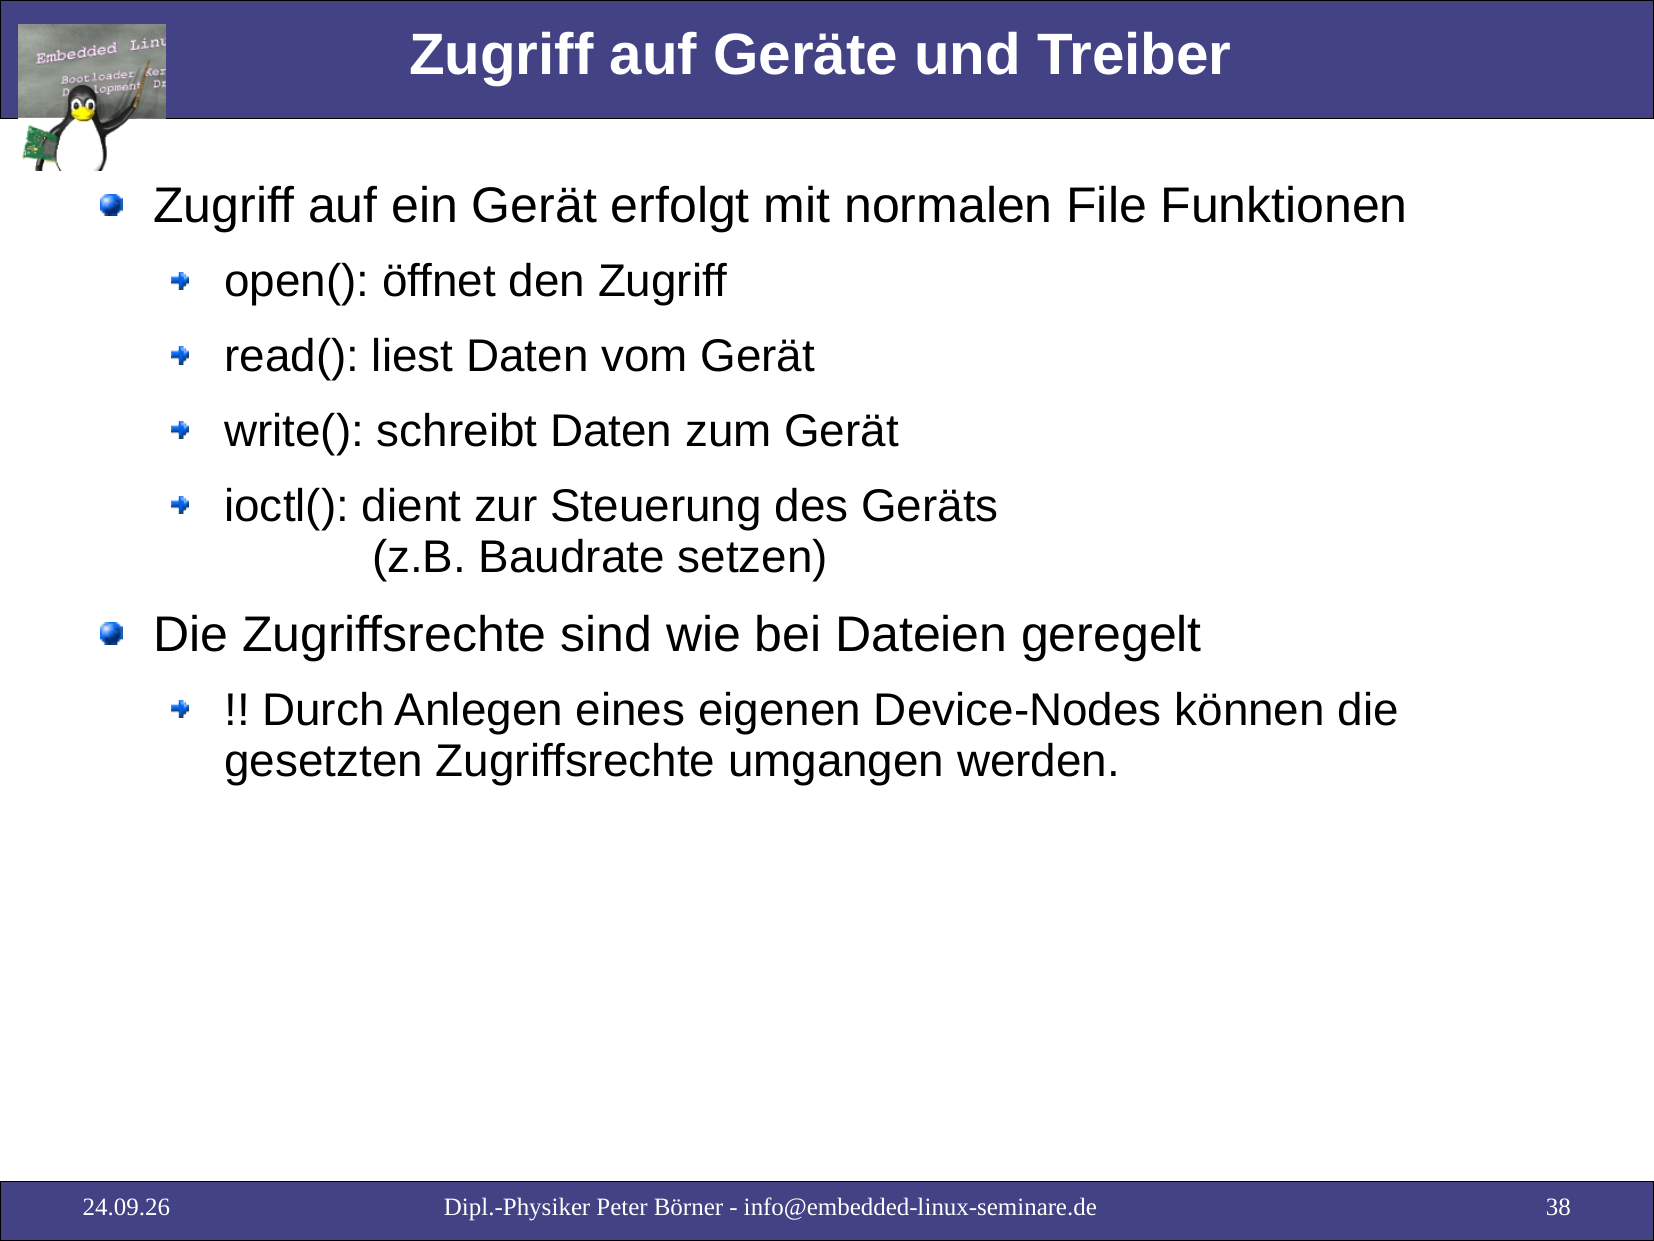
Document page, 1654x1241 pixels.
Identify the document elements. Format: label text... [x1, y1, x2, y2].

picture [18, 24, 166, 171]
title Zugriff auf Geräte und Treiber [76, 19, 1565, 89]
list Zugriff auf ein Gerät erfolgt mit normalen File Funktionen open(): öffnet den Zugriff read(): liest Daten vom Gerät write(): schreibt Daten zum Gerät ioctl(): dient zur Steuerung des Geräts (z.B. Baudrate setzen) Die Zugriffsrechte sind wie bei Dateien geregelt !! Durch Anlegen eines eigenen Device-Nodes können die gesetzten Zugriffsrechte umgangen werden. [82, 177, 1571, 1149]
